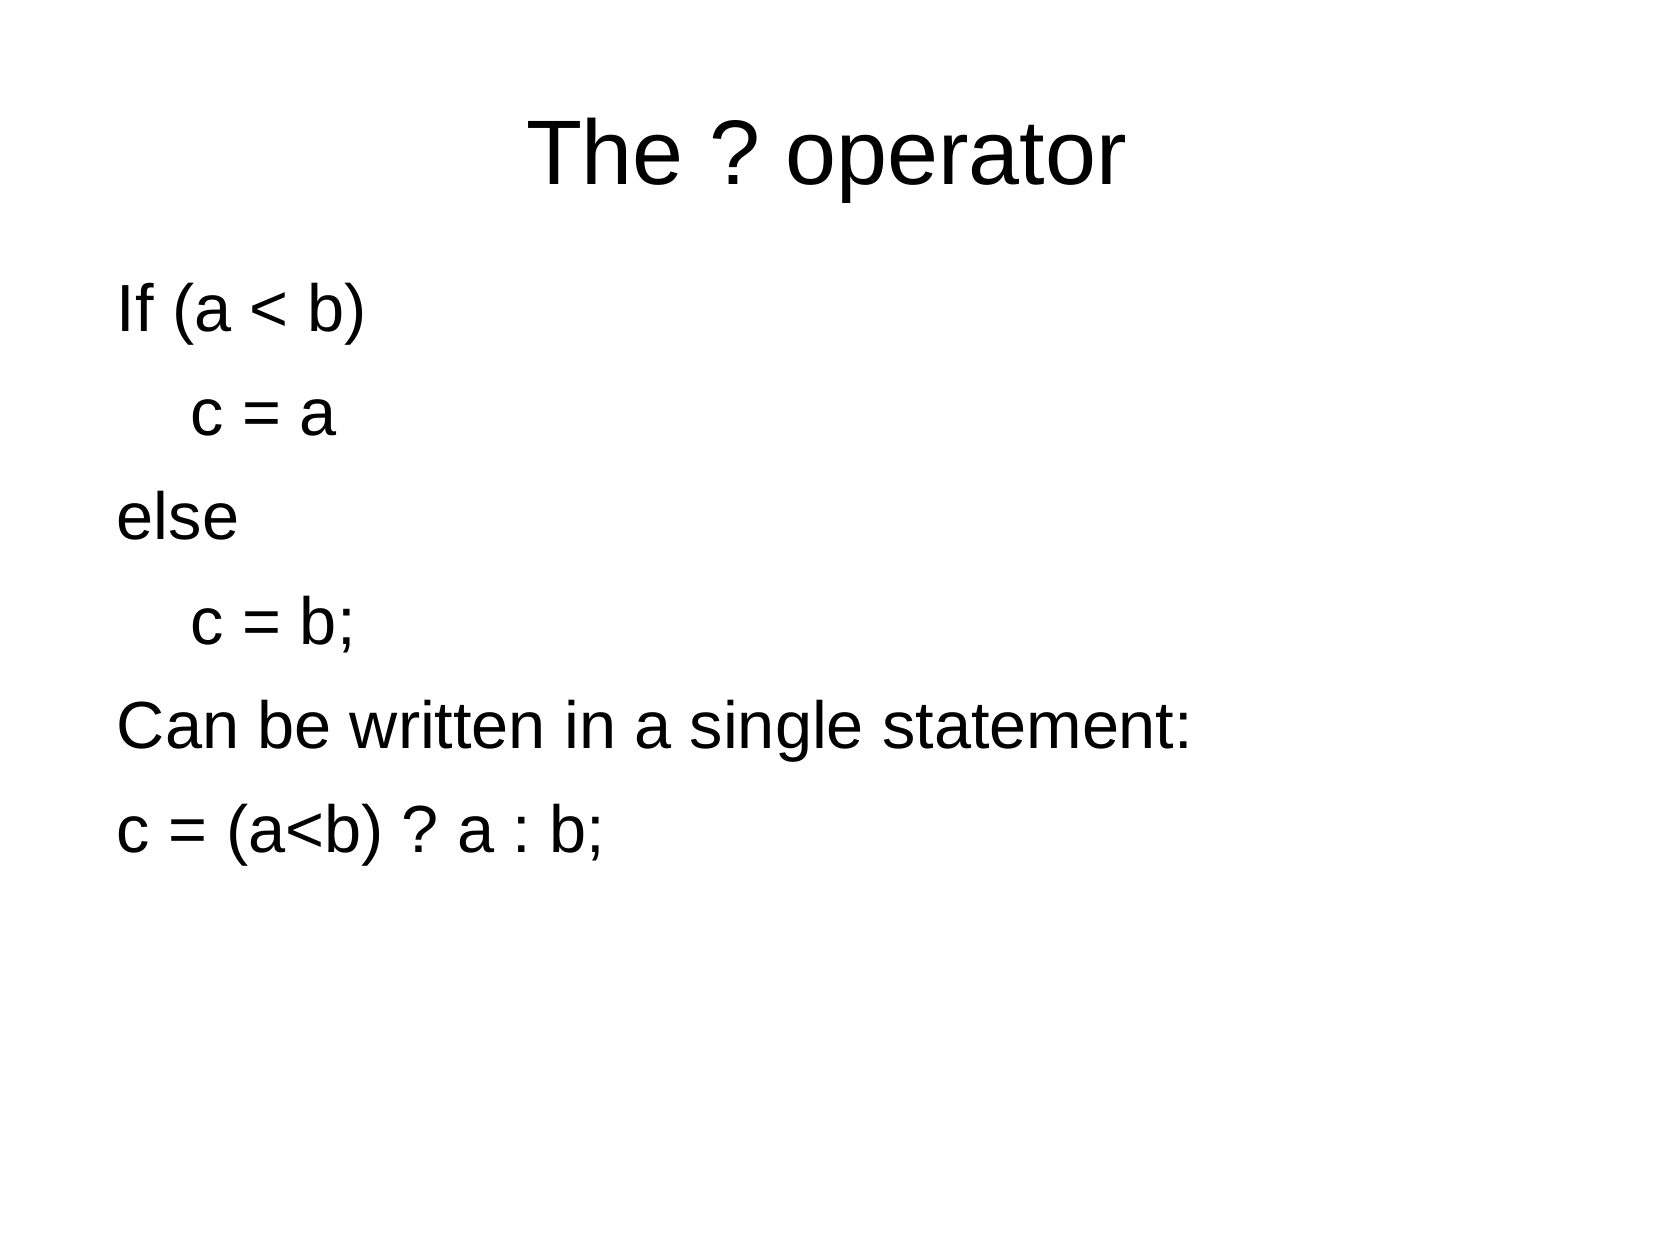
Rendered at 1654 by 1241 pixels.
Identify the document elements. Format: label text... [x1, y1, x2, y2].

list If (a < b) c = a else c = b; Can be written in a single statement: c = (a<b) ? a : b; [116, 270, 1606, 991]
title The ? operator [82, 49, 1571, 257]
